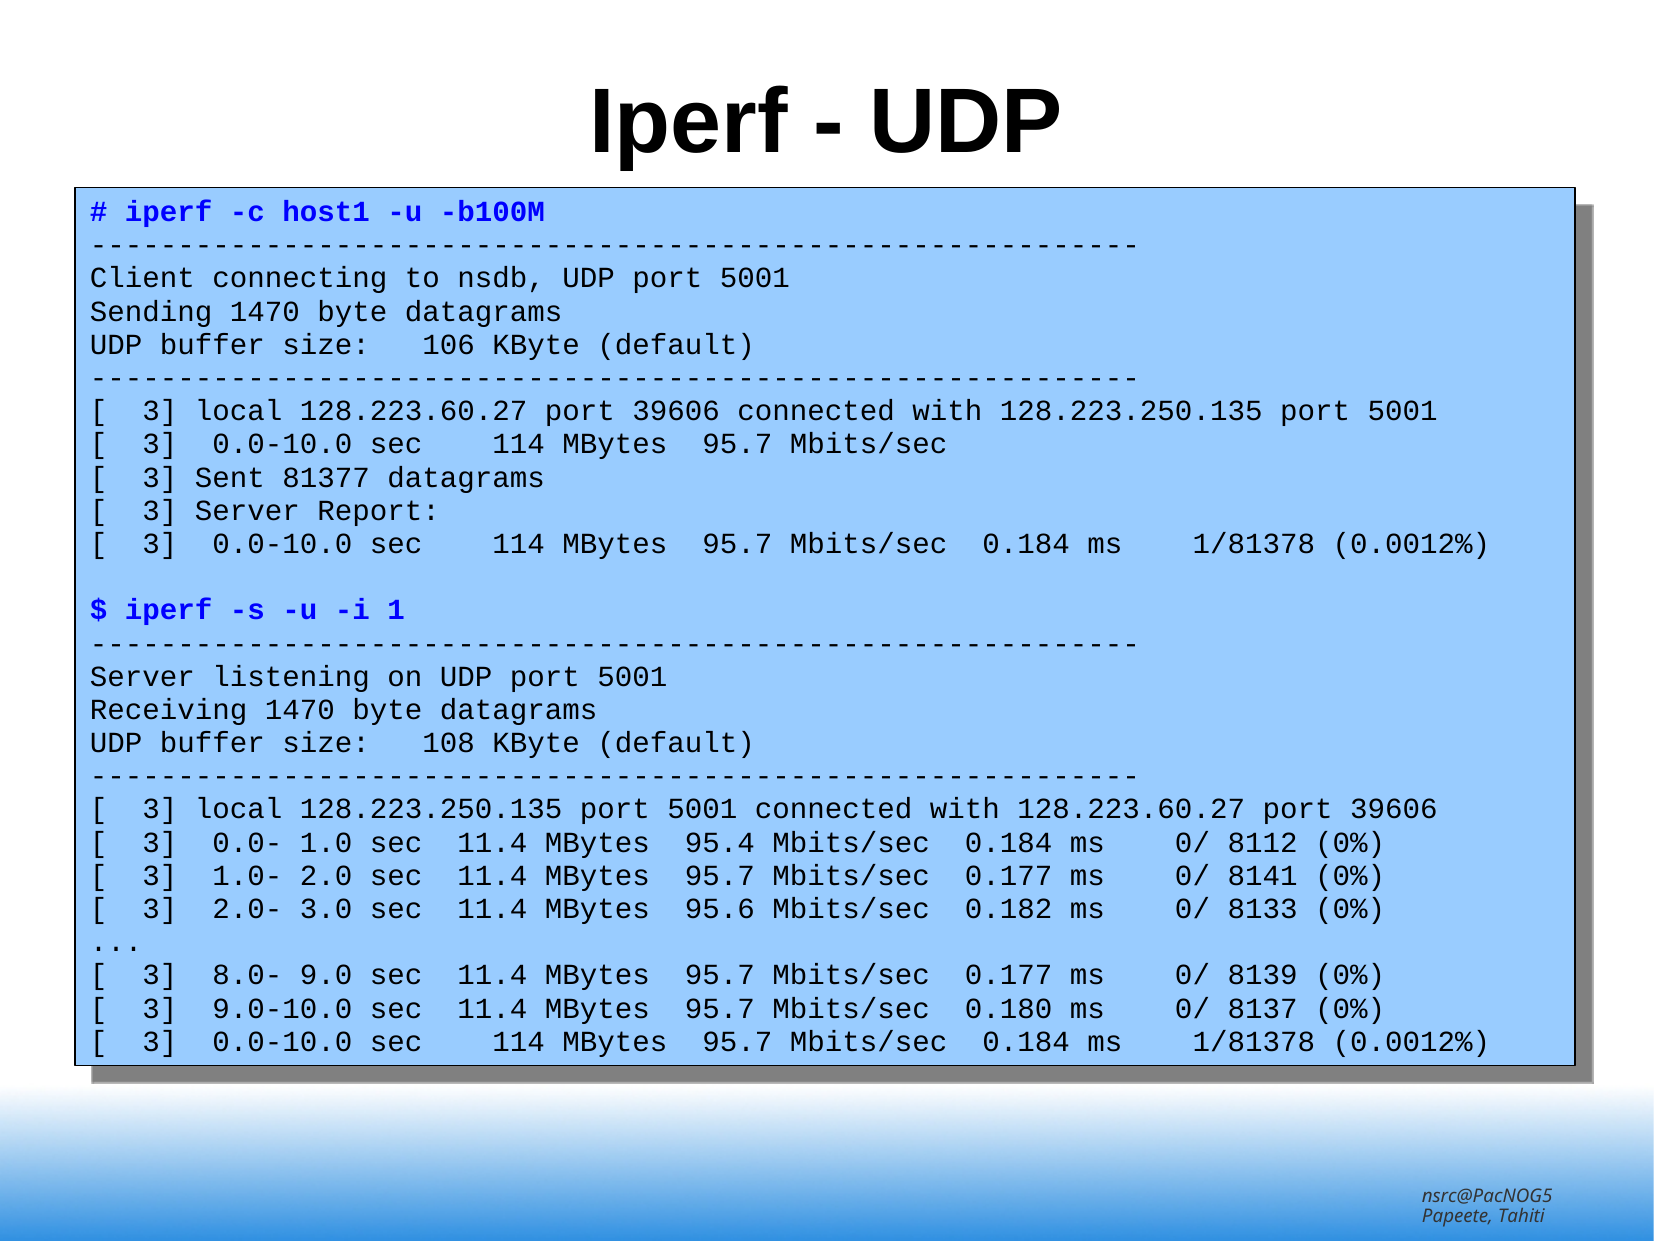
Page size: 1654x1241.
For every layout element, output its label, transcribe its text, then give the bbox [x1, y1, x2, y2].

picture [0, 1083, 1654, 1241]
title Iperf - UDP [82, 49, 1571, 187]
text_box # iperf -c host1 -u -b100M ------------------------------------------------------------ Client connecting to nsdb, UDP port 5001 Sending 1470 byte datagrams UDP buffer size: 106 KByte (default)‏ ------------------------------------------------------------ [ 3] local 128.223.60.27 port 39606 connected with 128.223.250.135 port 5001 [ 3] 0.0-10.0 sec 114 MBytes 95.7 Mbits/sec [ 3] Sent 81377 datagrams [ 3] Server Report: [ 3] 0.0-10.0 sec 114 MBytes 95.7 Mbits/sec 0.184 ms 1/81378 (0.0012%)‏ $ iperf -s -u -i 1 ------------------------------------------------------------ Server listening on UDP port 5001 Receiving 1470 byte datagrams UDP buffer size: 108 KByte (default)‏ ------------------------------------------------------------ [ 3] local 128.223.250.135 port 5001 connected with 128.223.60.27 port 39606 [ 3] 0.0- 1.0 sec 11.4 MBytes 95.4 Mbits/sec 0.184 ms 0/ 8112 (0%)‏ [ 3] 1.0- 2.0 sec 11.4 MBytes 95.7 Mbits/sec 0.177 ms 0/ 8141 (0%)‏ [ 3] 2.0- 3.0 sec 11.4 MBytes 95.6 Mbits/sec 0.182 ms 0/ 8133 (0%)‏ ...‏ [ 3] 8.0- 9.0 sec 11.4 MBytes 95.7 Mbits/sec 0.177 ms 0/ 8139 (0%)‏ [ 3] 9.0-10.0 sec 11.4 MBytes 95.7 Mbits/sec 0.180 ms 0/ 8137 (0%)‏ [ 3] 0.0-10.0 sec 114 MBytes 95.7 Mbits/sec 0.184 ms 1/81378 (0.0012%)‏ [75, 187, 1576, 1066]
